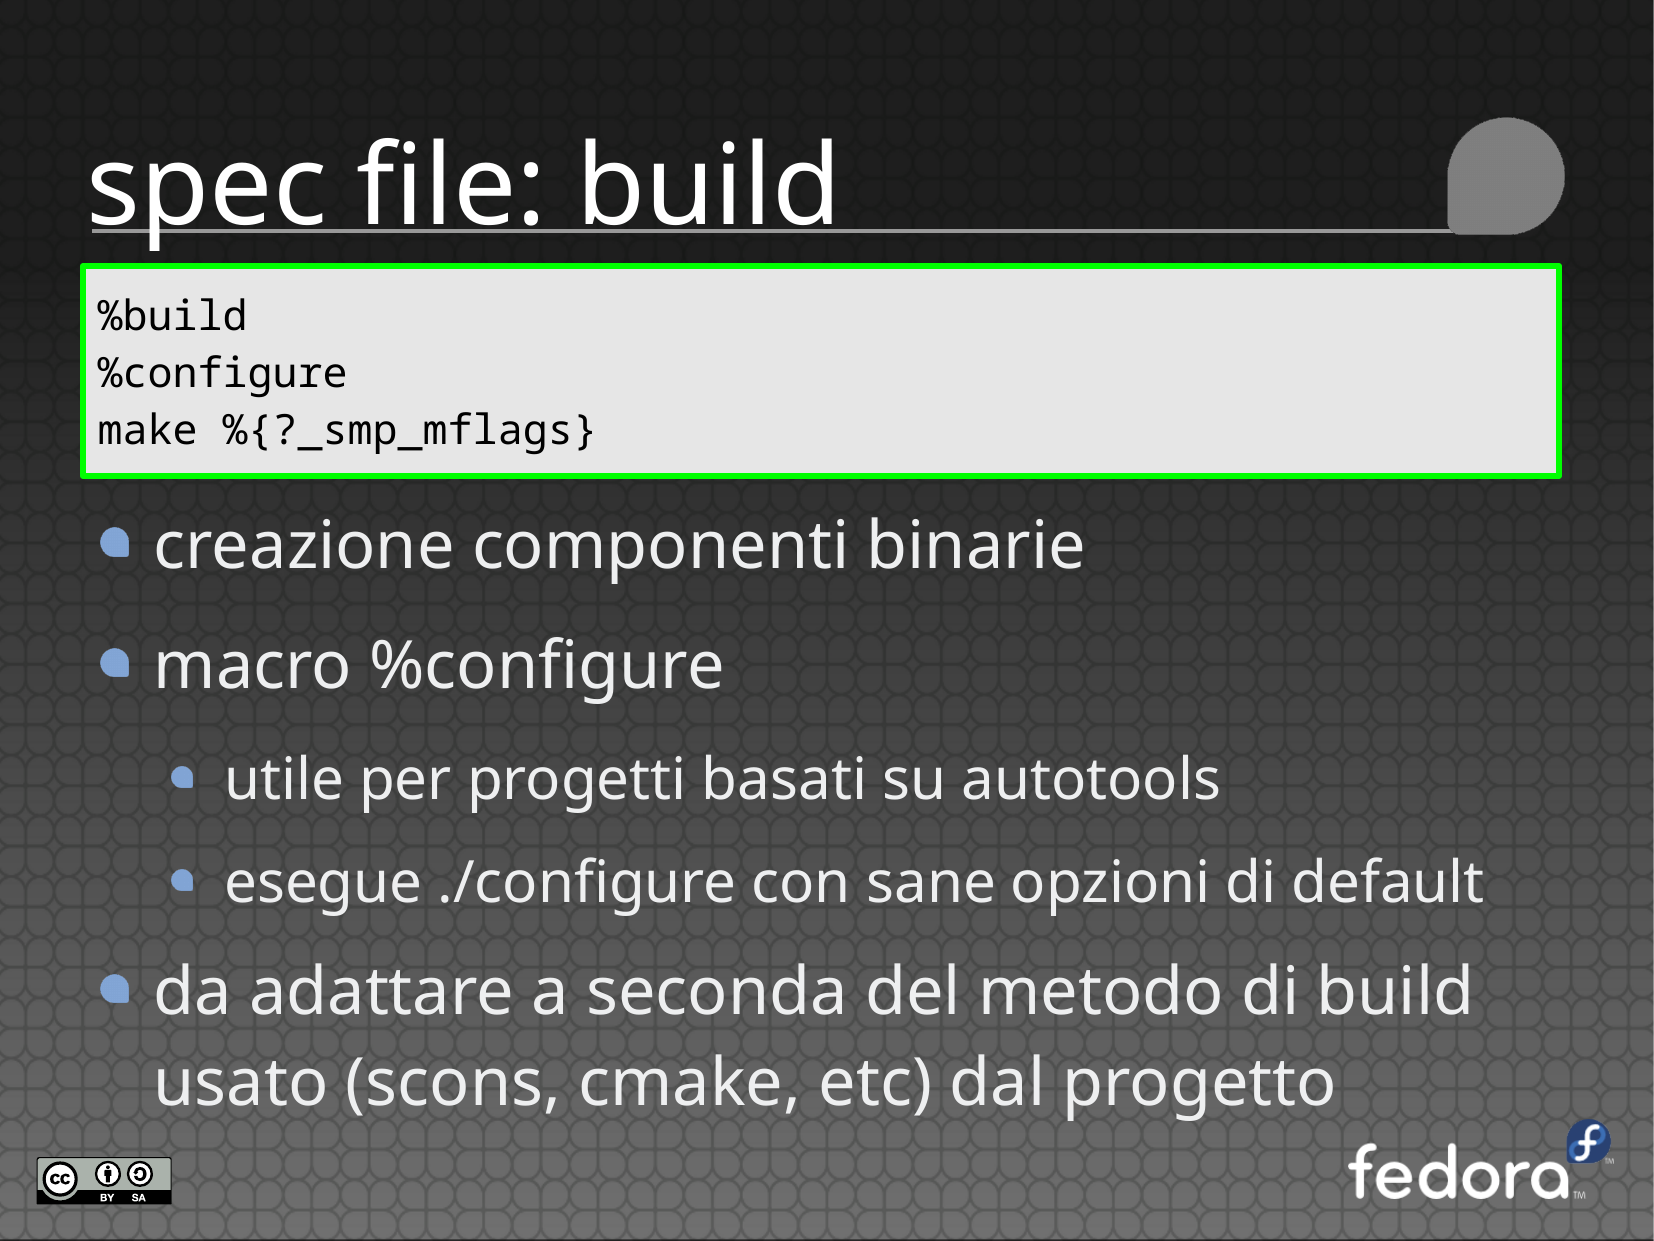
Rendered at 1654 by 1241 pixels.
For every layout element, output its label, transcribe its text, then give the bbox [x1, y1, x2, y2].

picture [0, 0, 1654, 1241]
text_box %build %configure make %{?_smp_mflags} [82, 266, 1560, 451]
title spec file: build [86, 110, 1576, 251]
list creazione componenti binarie macro %configure utile per progetti basati su autotools esegue ./configure con sane opzioni di default da adattare a seconda del metodo di build usato (scons, cmake, etc) dal progetto [82, 496, 1571, 1050]
